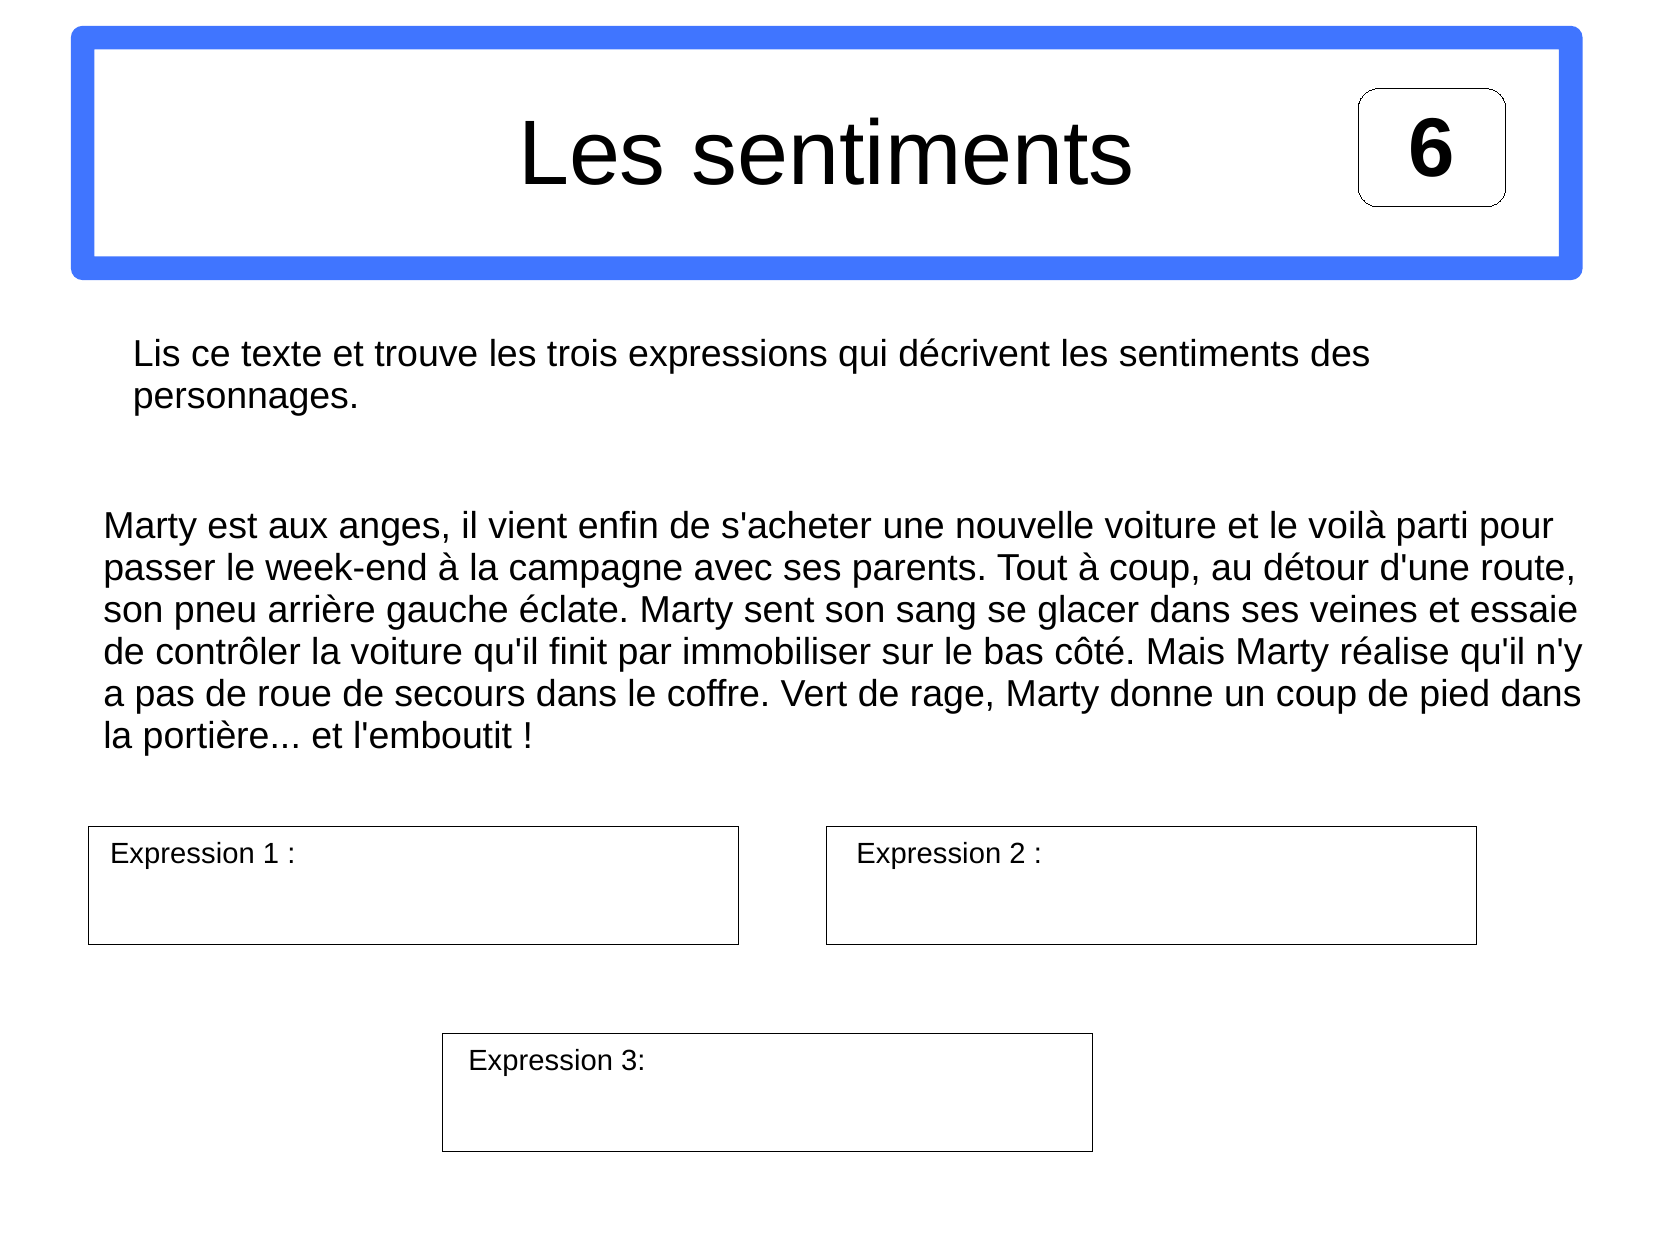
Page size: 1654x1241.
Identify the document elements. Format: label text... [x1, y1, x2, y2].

text_box Lis ce texte et trouve les trois expressions qui décrivent les sentiments des personnages. [118, 324, 1506, 424]
text_box Expression 1 : [88, 826, 739, 945]
text_box Expression 3: [442, 1033, 1093, 1152]
title Les sentiments [82, 37, 1571, 269]
text_box Expression 2 : [826, 826, 1477, 945]
text_box 6 [1358, 88, 1506, 207]
text_box Marty est aux anges, il vient enfin de s'acheter une nouvelle voiture et le voilà parti pour passer le week-end à la campagne avec ses parents. Tout à coup, au détour d'une route, son pneu arrière gauche éclate. Marty sent son sang se glacer dans ses veines et essaie de contrôler la voiture qu'il finit par immobiliser sur le bas côté. Mais Marty réalise qu'il n'y a pas de roue de secours dans le coffre. Vert de rage, Marty donne un coup de pied dans la portière... et l'emboutit ! [88, 497, 1625, 807]
